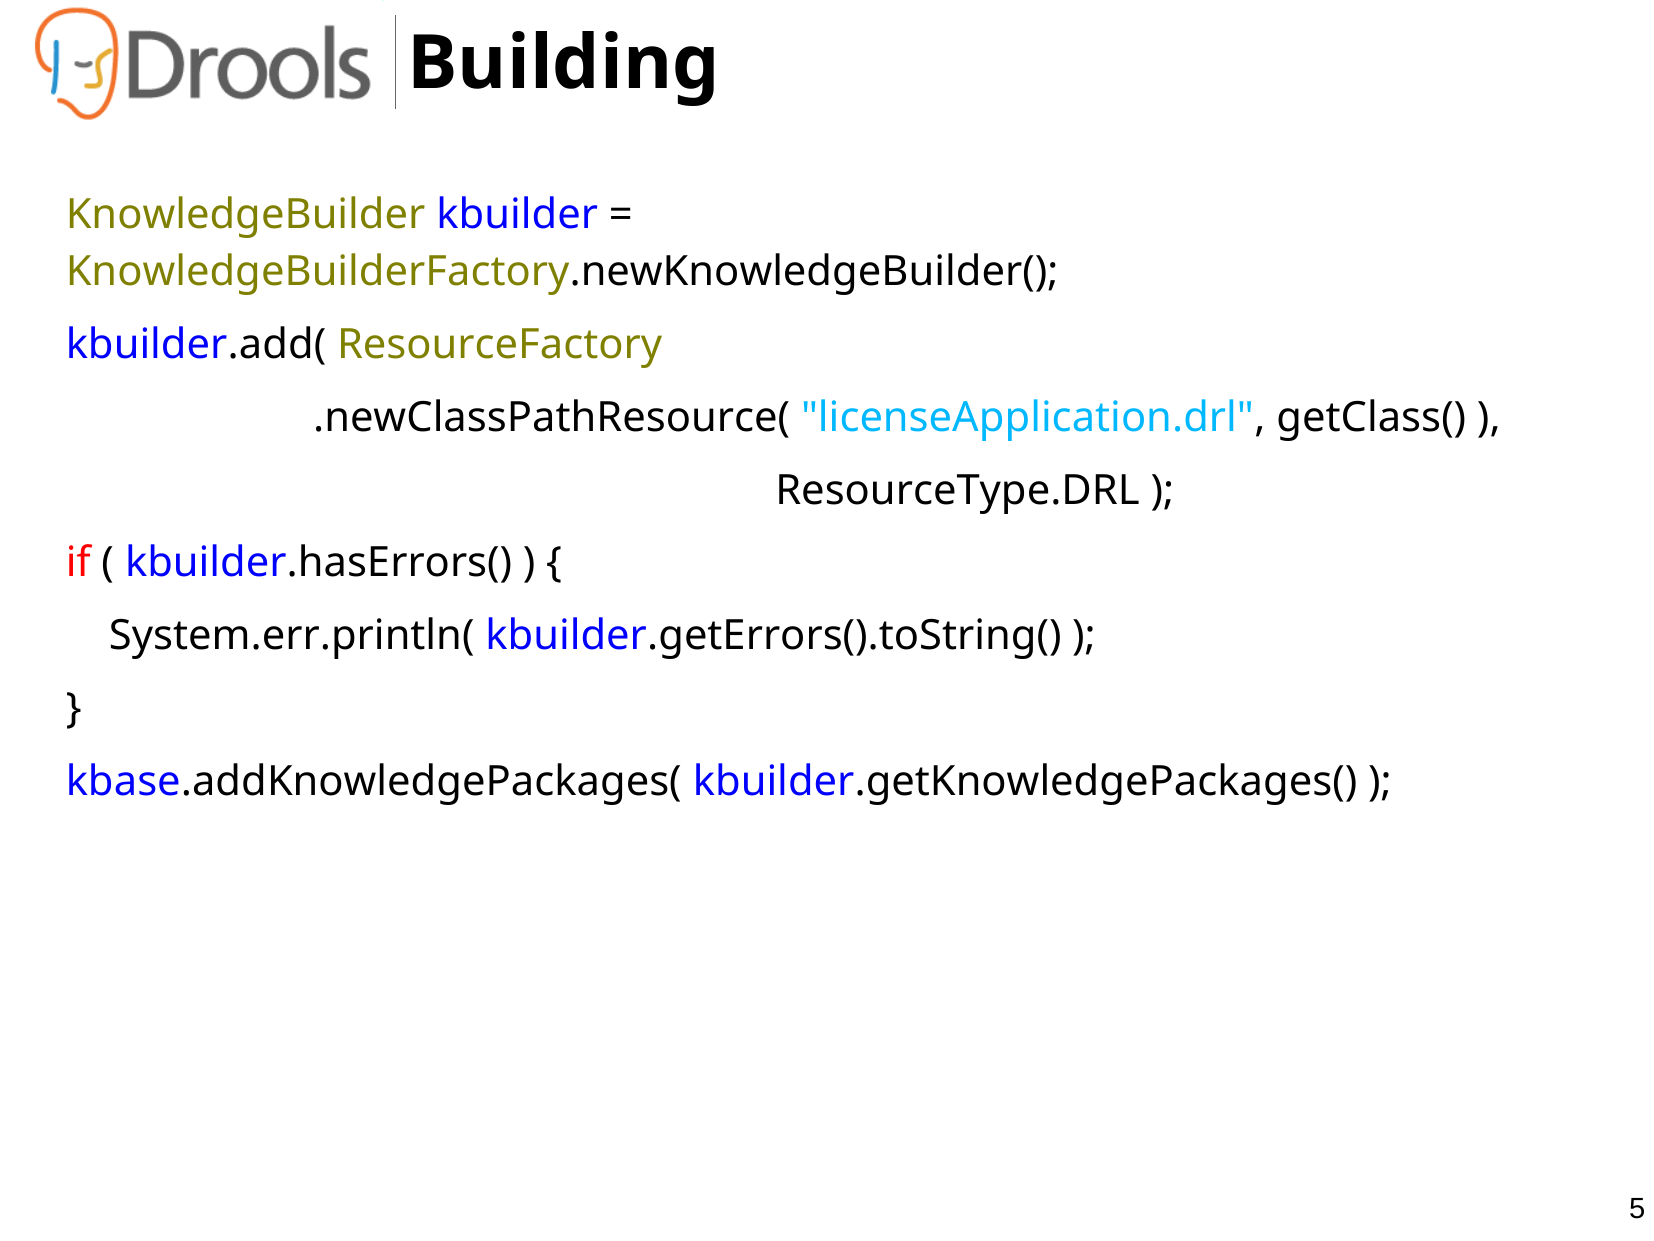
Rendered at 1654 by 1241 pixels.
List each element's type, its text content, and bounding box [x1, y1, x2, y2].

picture [29, 0, 384, 126]
title Building [407, 6, 1618, 113]
list KnowledgeBuilder kbuilder = KnowledgeBuilderFactory.newKnowledgeBuilder(); kbuilder.add( ResourceFactory .newClassPathResource( "licenseApplication.drl", getClass() ), ResourceType.DRL ); if ( kbuilder.hasErrors() ) { System.err.println( kbuilder.getErrors().toString() ); } kbase.addKnowledgePackages( kbuilder.getKnowledgePackages() ); [65, 183, 1627, 669]
